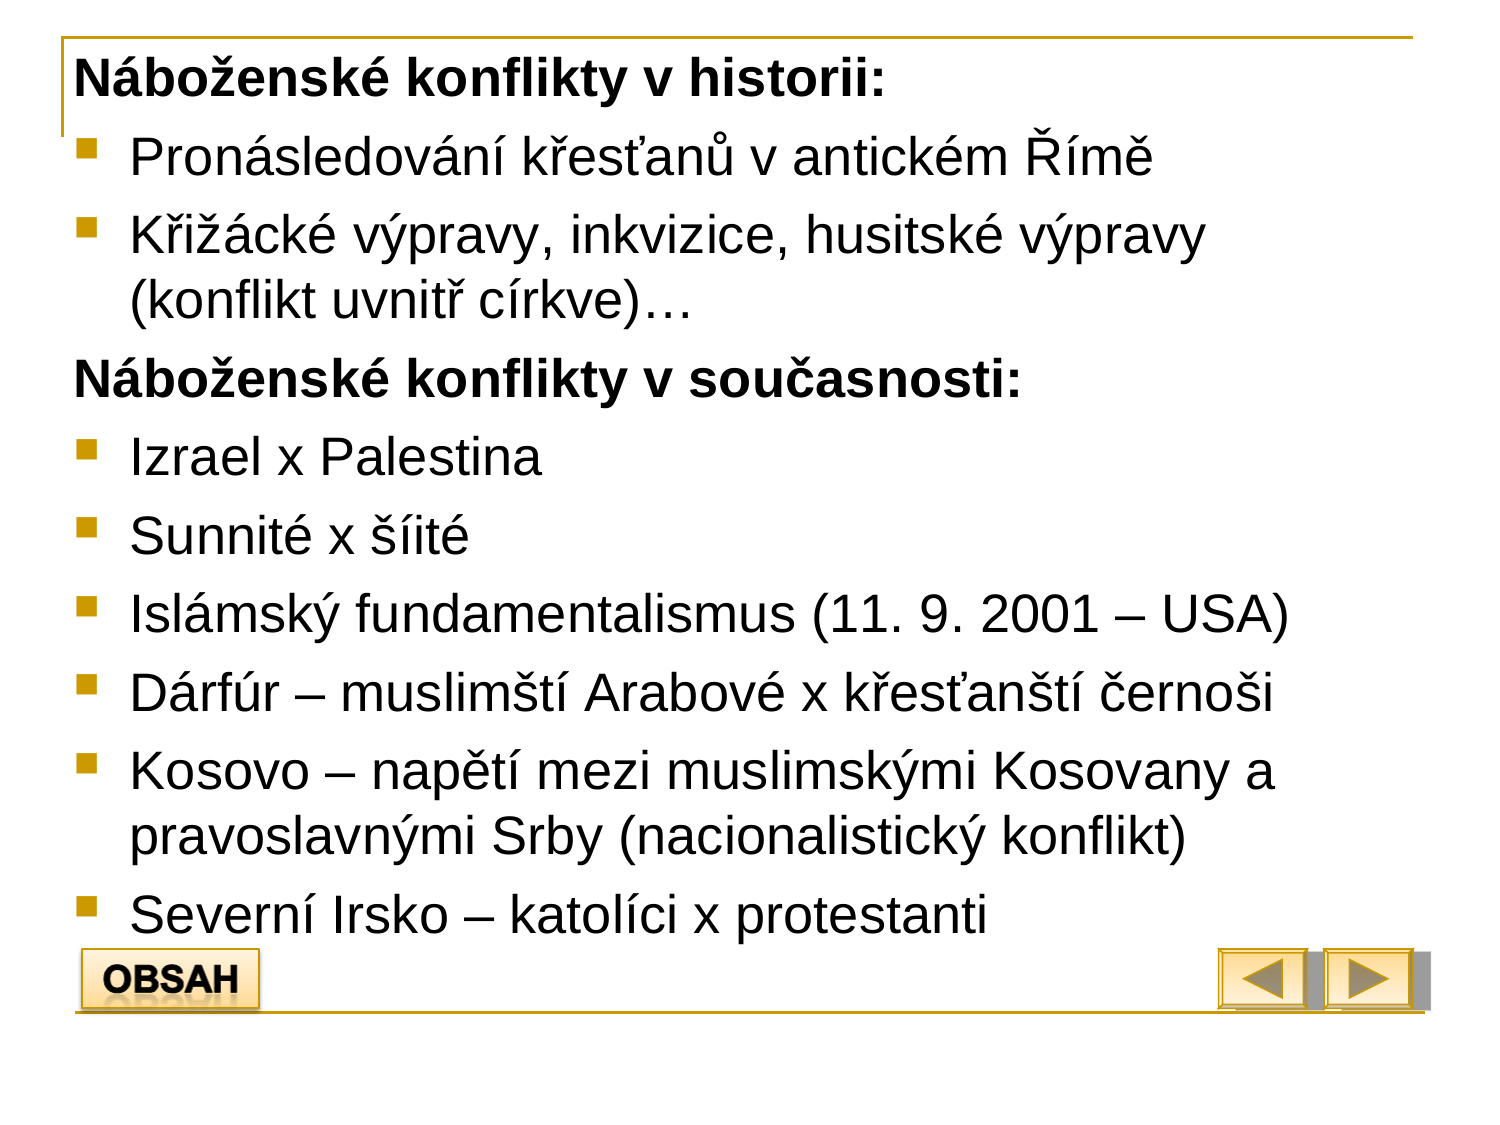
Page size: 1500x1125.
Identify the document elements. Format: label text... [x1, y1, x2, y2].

list Náboženské konflikty v historii: Pronásledování křesťanů v antickém Římě Křižácké výpravy, inkvizice, husitské výpravy (konflikt uvnitř církve)… Náboženské konflikty v současnosti: Izrael x Palestina Sunnité x šíité Islámský fundamentalismus (11. 9. 2001 – USA) Dárfúr – muslimští Arabové x křesťanští černoši Kosovo – napětí mezi muslimskými Kosovany a pravoslavnými Srby (nacionalistický konflikt) Severní Irsko – katolíci x protestanti [58, 35, 1409, 1032]
text_box [1325, 949, 1413, 1009]
picture [69, 940, 272, 1056]
text_box [1220, 949, 1308, 1009]
